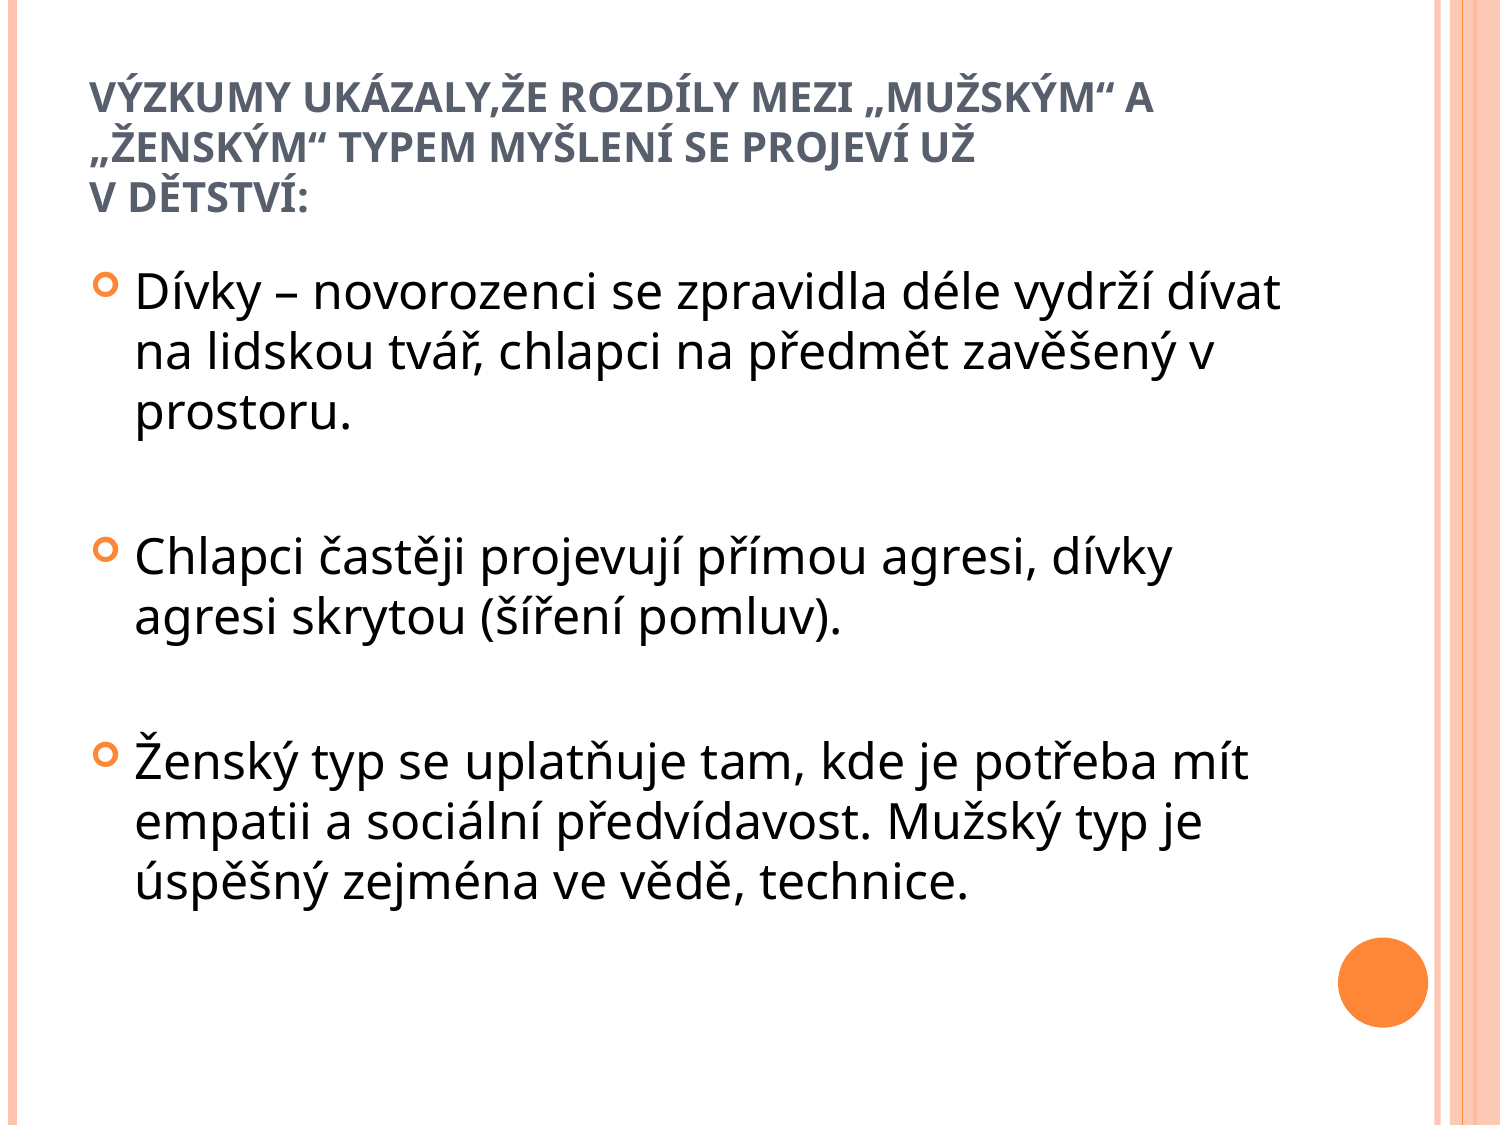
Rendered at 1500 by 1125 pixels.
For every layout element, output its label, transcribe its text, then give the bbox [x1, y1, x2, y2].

title VÝZKUMY UKÁZALY,ŽE ROZDÍLY MEZI „MUŽSKÝM“ A „ŽENSKÝM“ TYPEM MYŠLENÍ SE PROJEVÍ UŽ V DĚTSTVÍ: [74, 62, 1300, 229]
list Dívky – novorozenci se zpravidla déle vydrží dívat na lidskou tvář, chlapci na předmět zavěšený v prostoru. Chlapci častěji projevují přímou agresi, dívky agresi skrytou (šíření pomluv). Ženský typ se uplatňuje tam, kde je potřeba mít empatii a sociální předvídavost. Mužský typ je úspěšný zejména ve vědě, technice. [74, 251, 1300, 1125]
